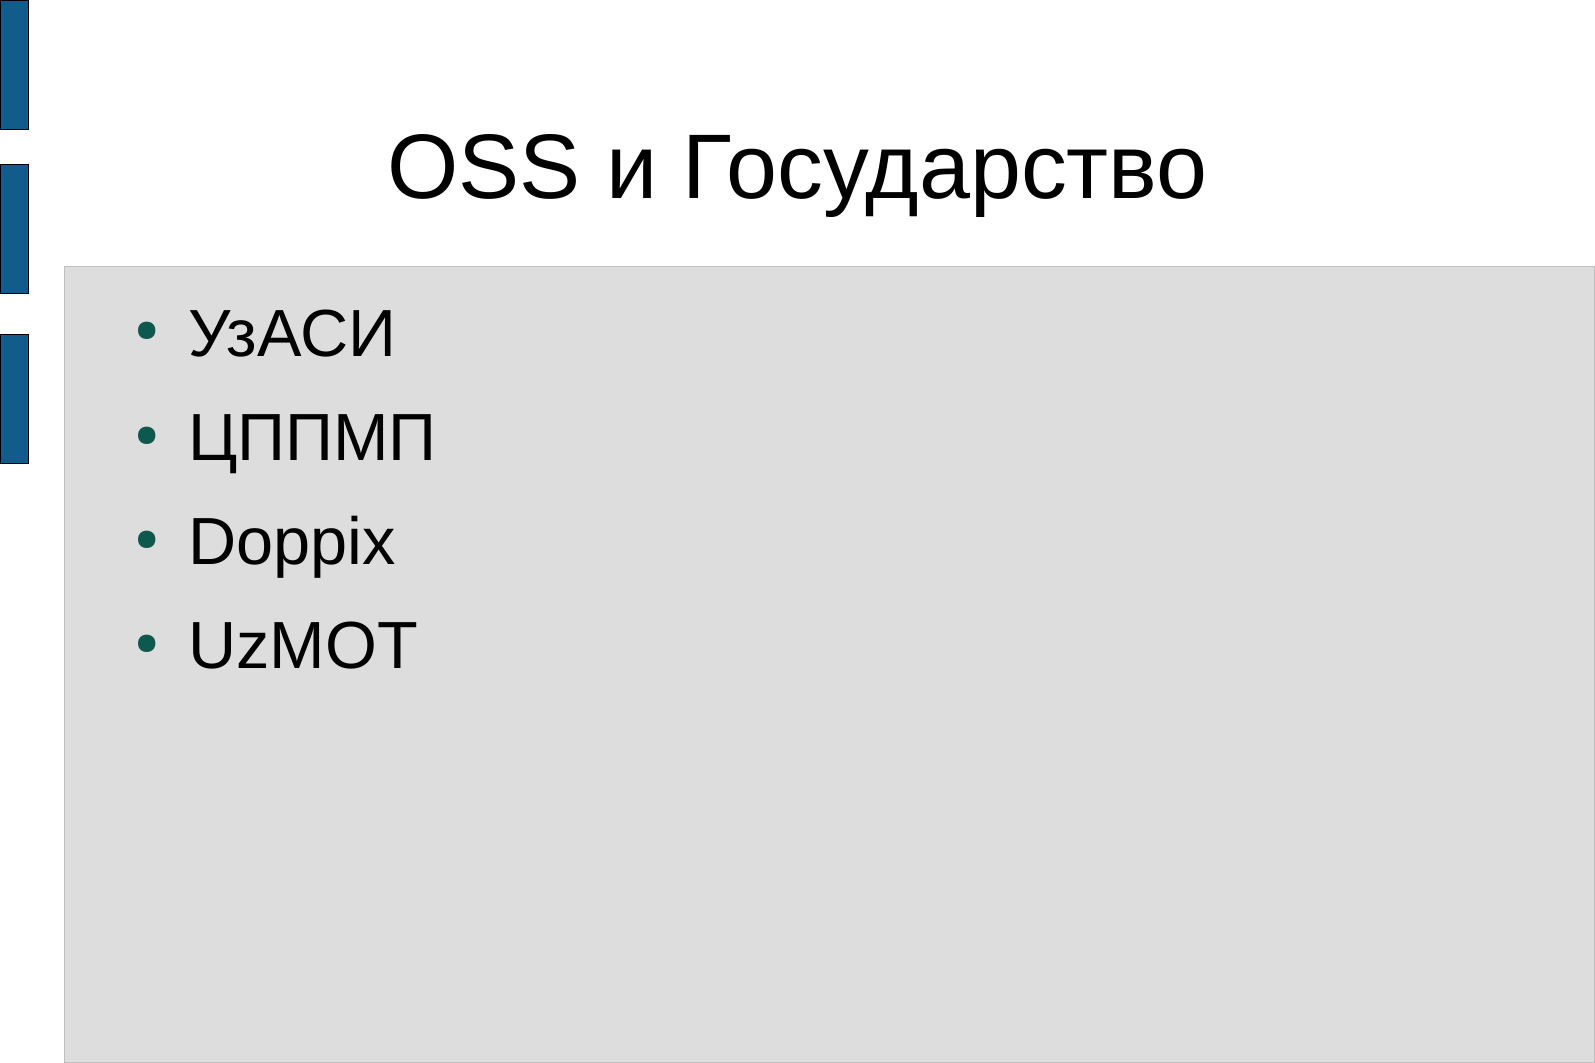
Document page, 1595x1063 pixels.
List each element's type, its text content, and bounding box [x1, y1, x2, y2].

list УзАСИ ЦППМП Doppix UzMOT [117, 295, 1479, 998]
title OSS и Государство [117, 78, 1479, 256]
